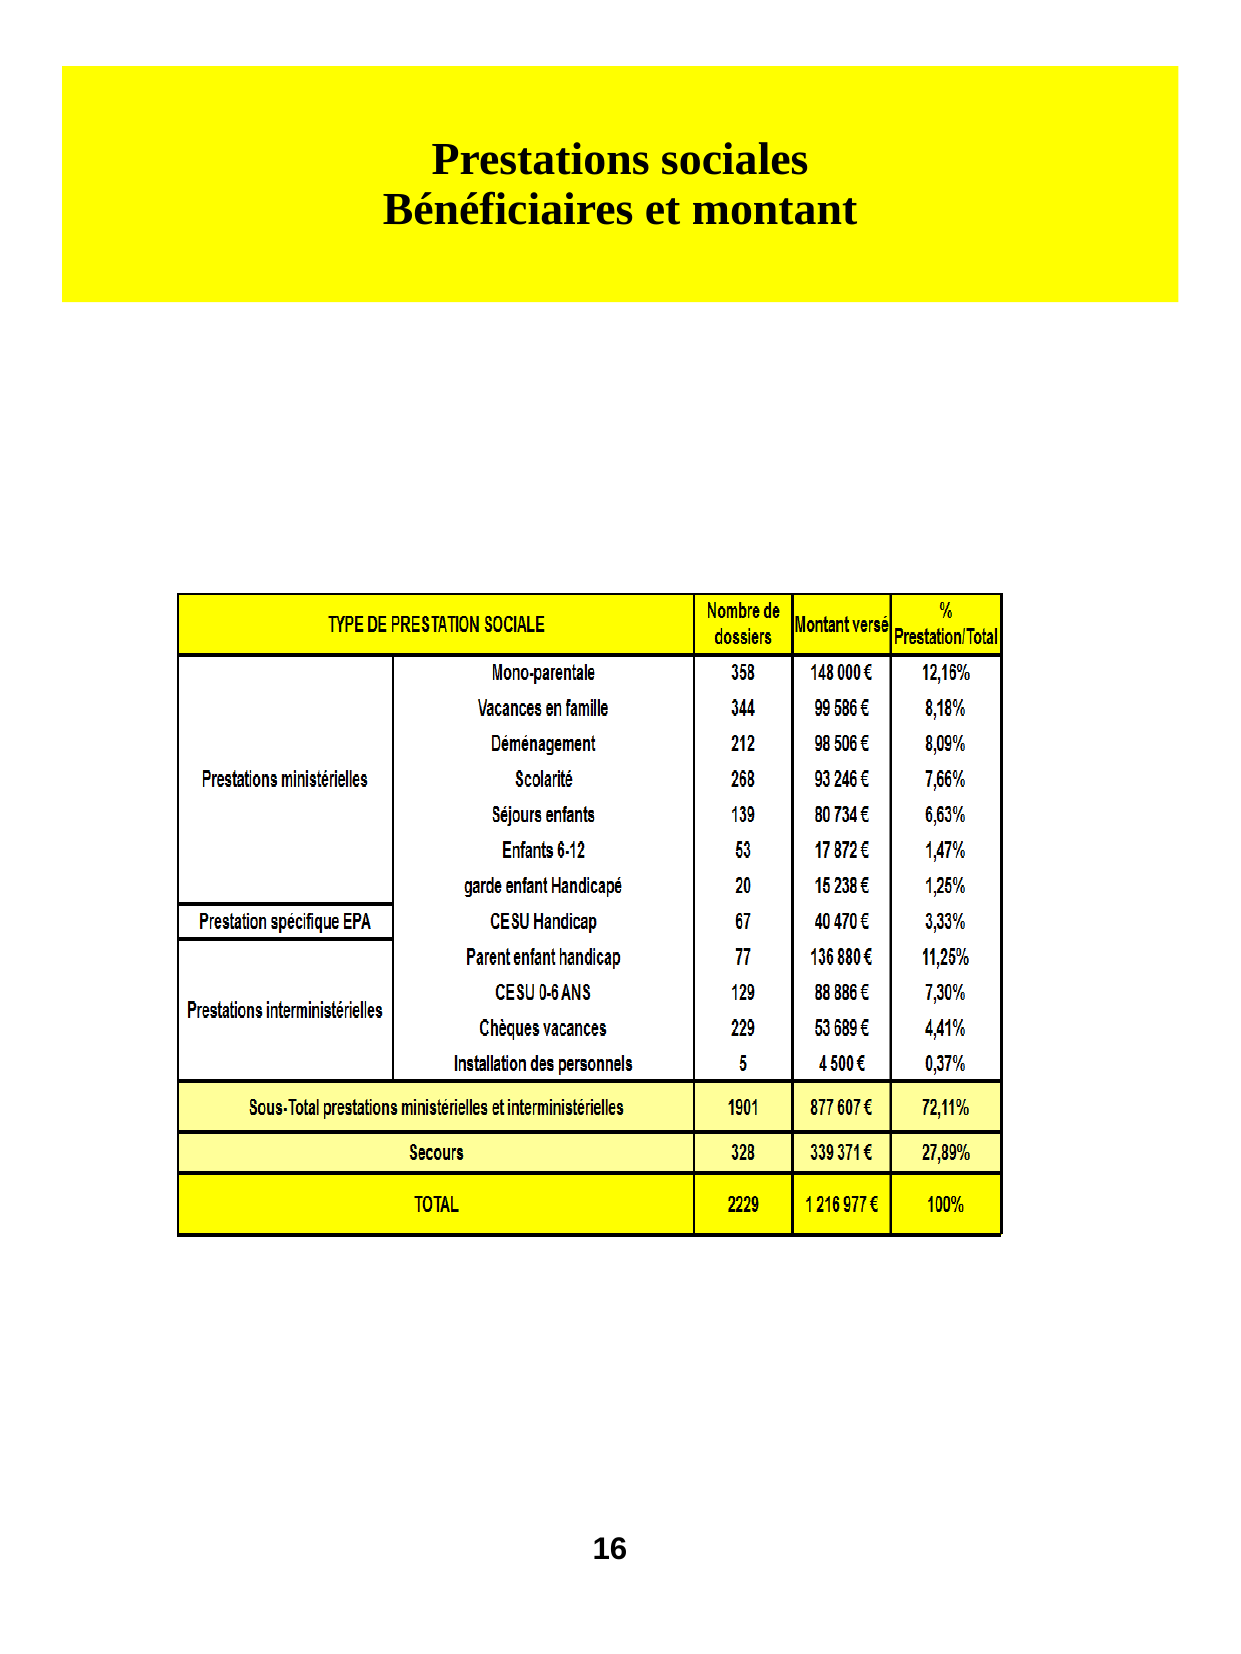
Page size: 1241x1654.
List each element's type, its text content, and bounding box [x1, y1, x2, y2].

text_box <numéro> [519, 1523, 701, 1575]
title Prestations sociales Bénéficiaires et montant [62, 66, 1179, 303]
picture [177, 593, 1004, 1244]
